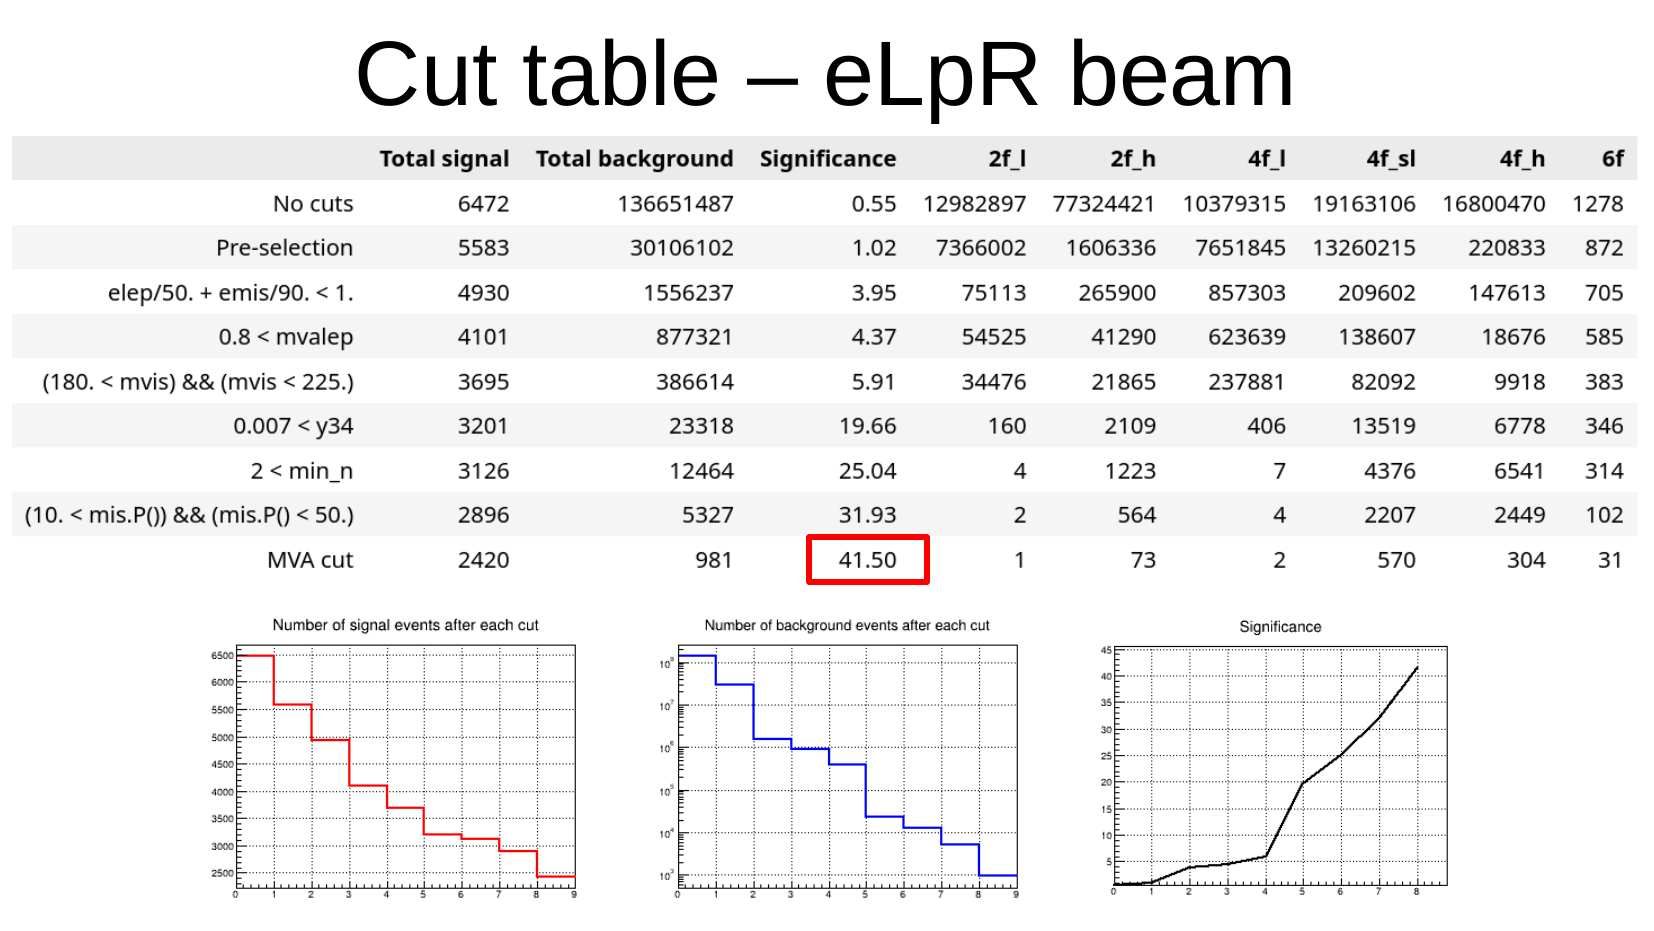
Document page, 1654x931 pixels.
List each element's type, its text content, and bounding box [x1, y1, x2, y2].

picture [11, 135, 1642, 588]
picture [1080, 614, 1498, 922]
picture [185, 608, 1069, 931]
title Cut table – eLpR beam [82, 0, 1571, 135]
